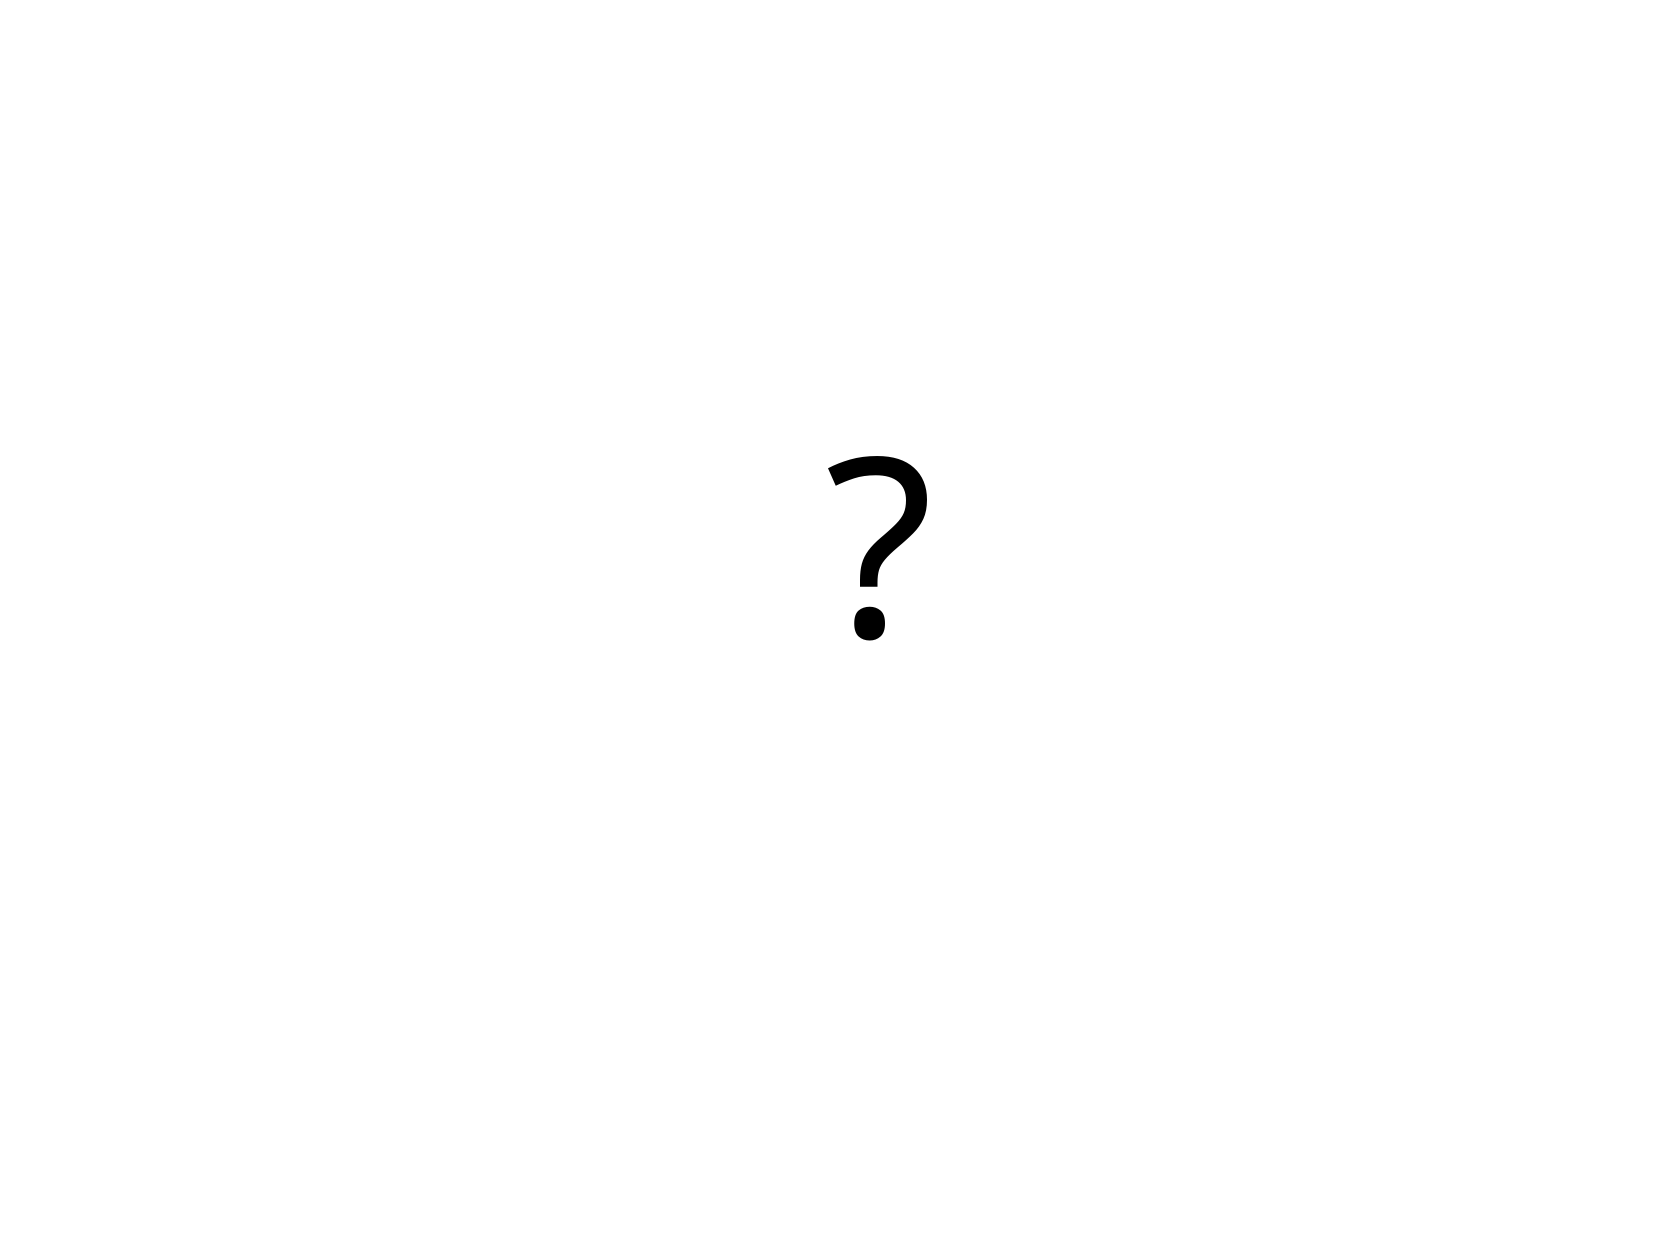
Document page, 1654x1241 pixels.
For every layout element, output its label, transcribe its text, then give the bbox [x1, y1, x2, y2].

list ? [82, 161, 1571, 1022]
